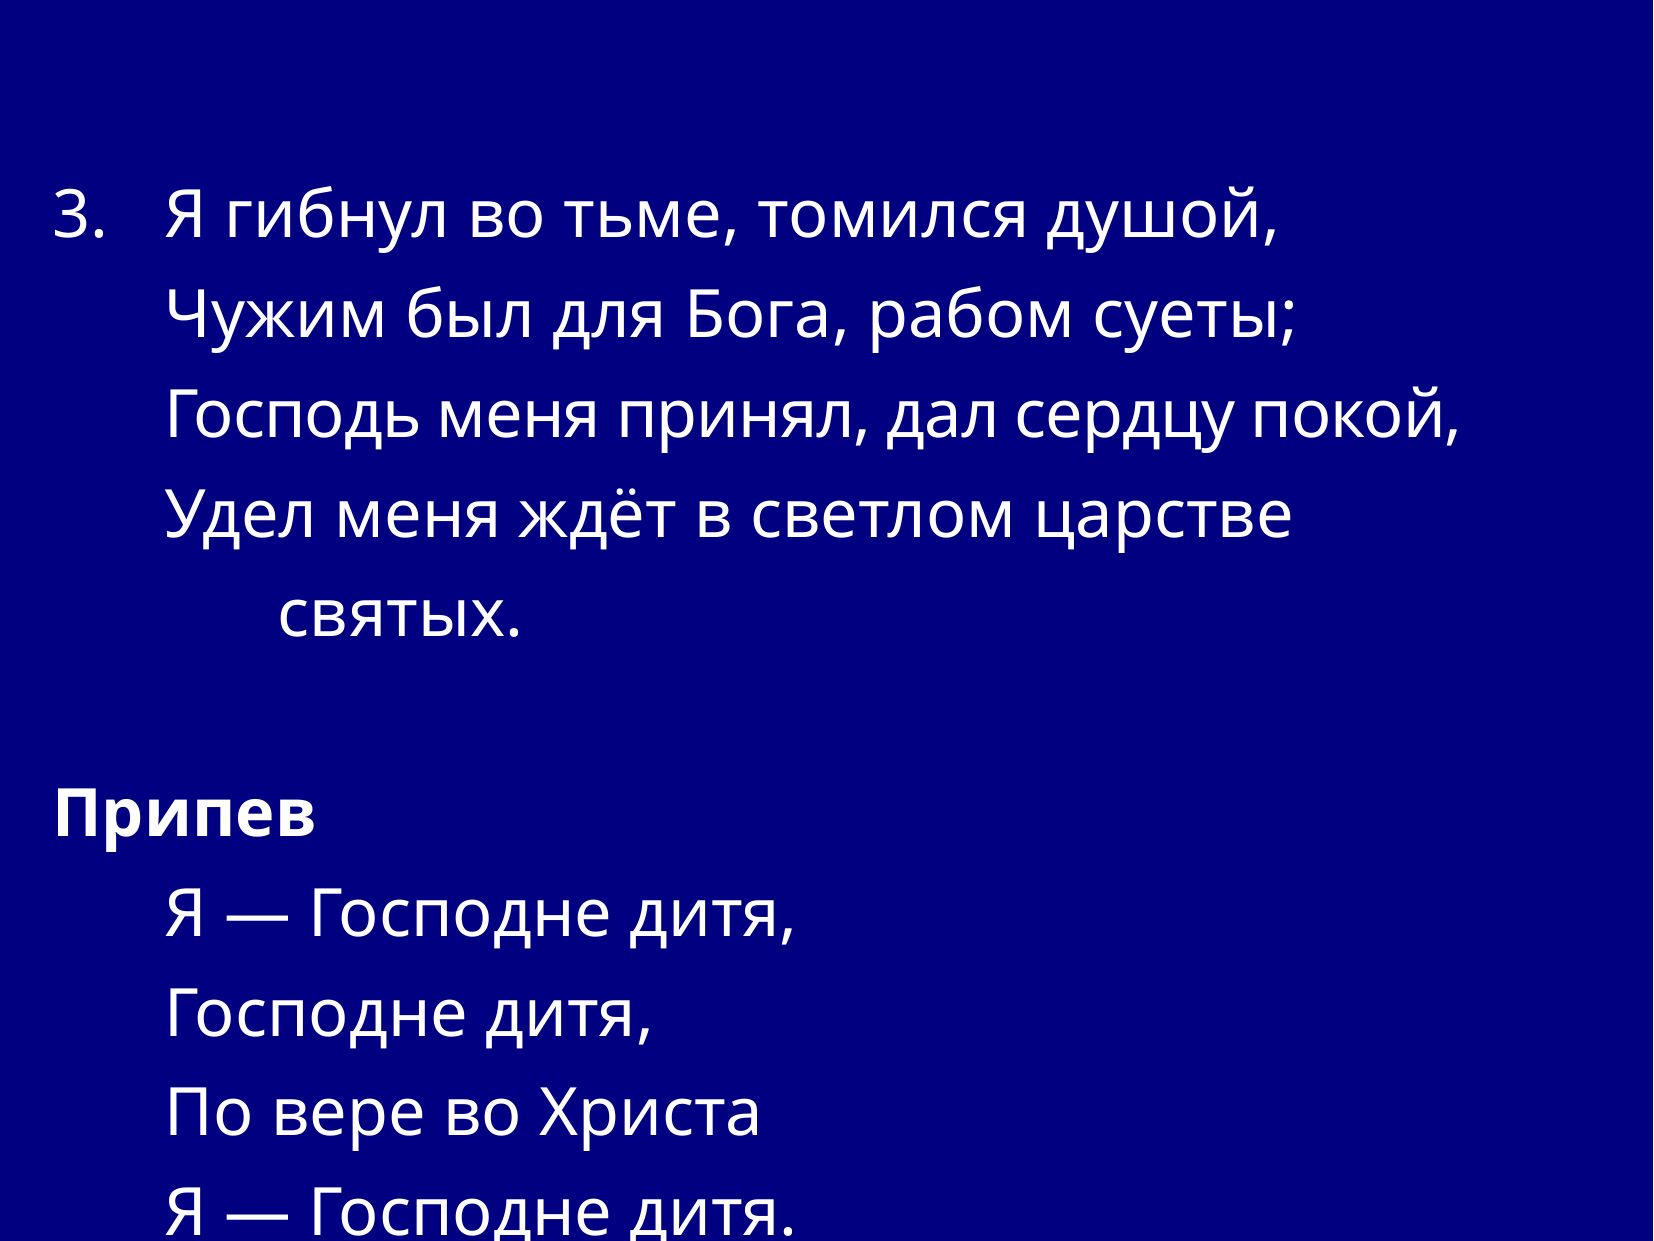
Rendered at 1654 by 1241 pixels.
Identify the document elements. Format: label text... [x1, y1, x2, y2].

text_box 3. Я гибнул во тьме, томился душой, Чужим был для Бога, рабом суеты; Господь меня принял, дал сердцу покой, Удел меня ждёт в светлом царстве святых. Припев Я — Господне дитя, Господне дитя, По вере во Христа Я — Господне дитя. [37, 150, 1653, 1163]
